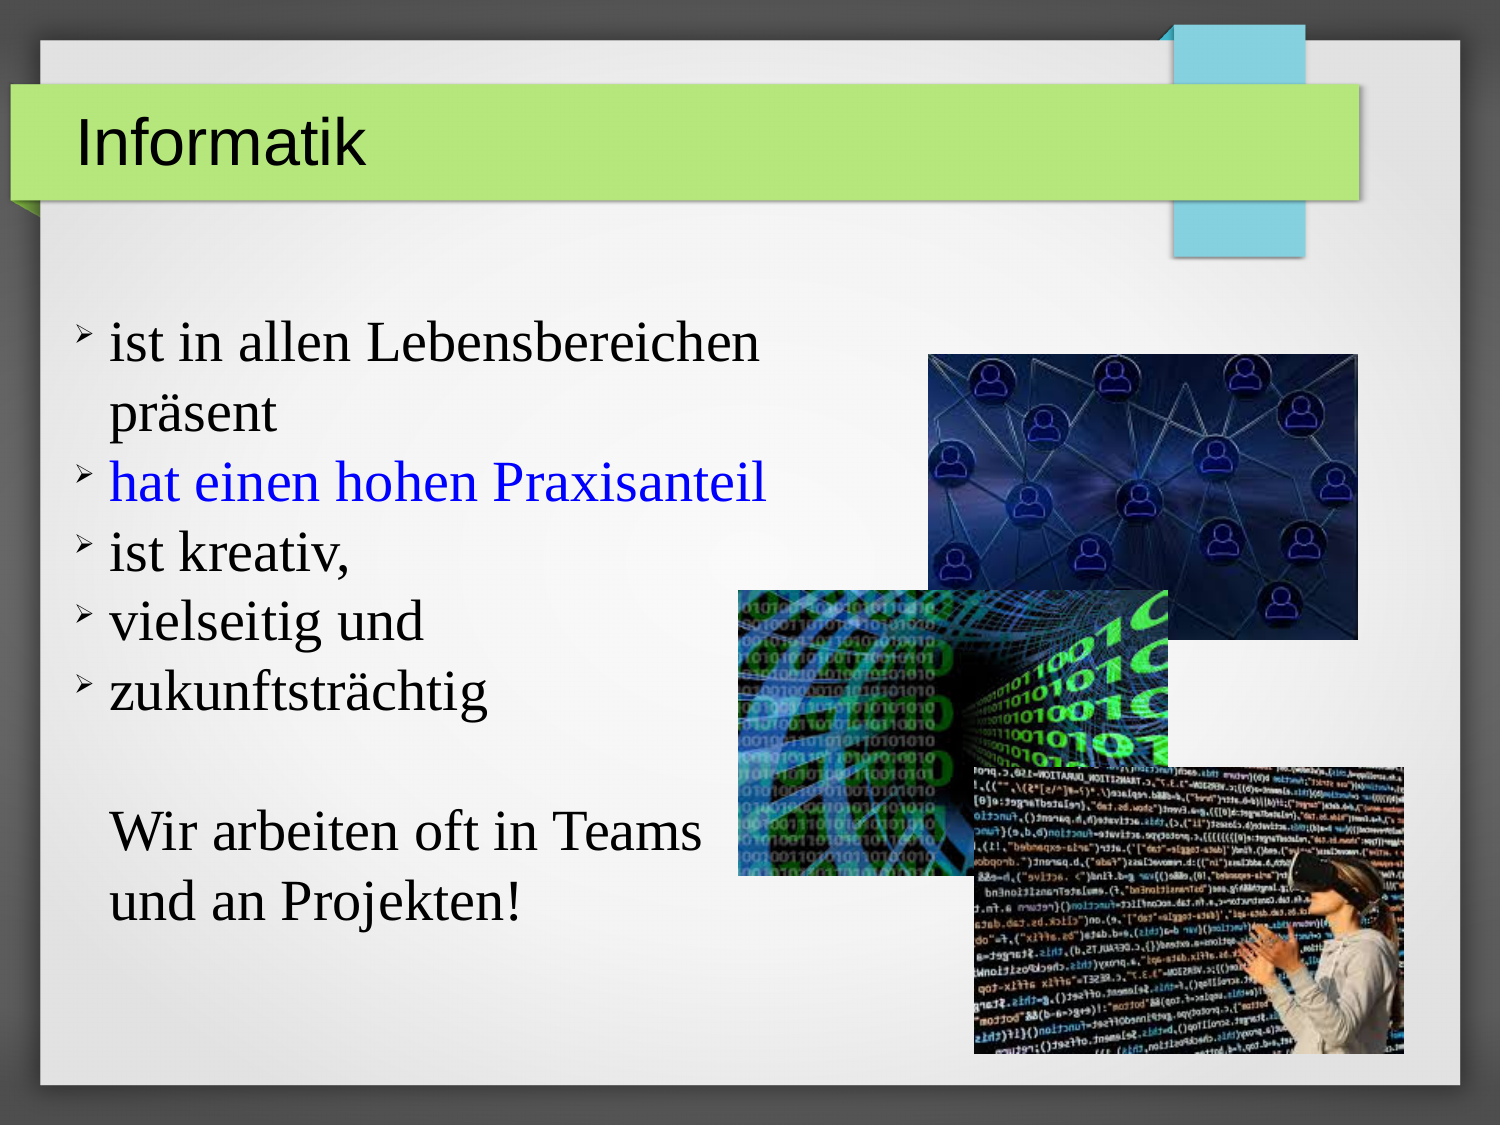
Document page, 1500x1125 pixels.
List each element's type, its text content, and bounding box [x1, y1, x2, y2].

picture [0, 0, 1500, 1125]
text_box Informatik [74, 85, 1146, 193]
text_box ist in allen Lebensbereichen präsent hat einen hohen Praxisanteil ist kreativ, vielseitig und zukunftsträchtig Wir arbeiten oft in Teams und an Projekten! [59, 295, 886, 827]
